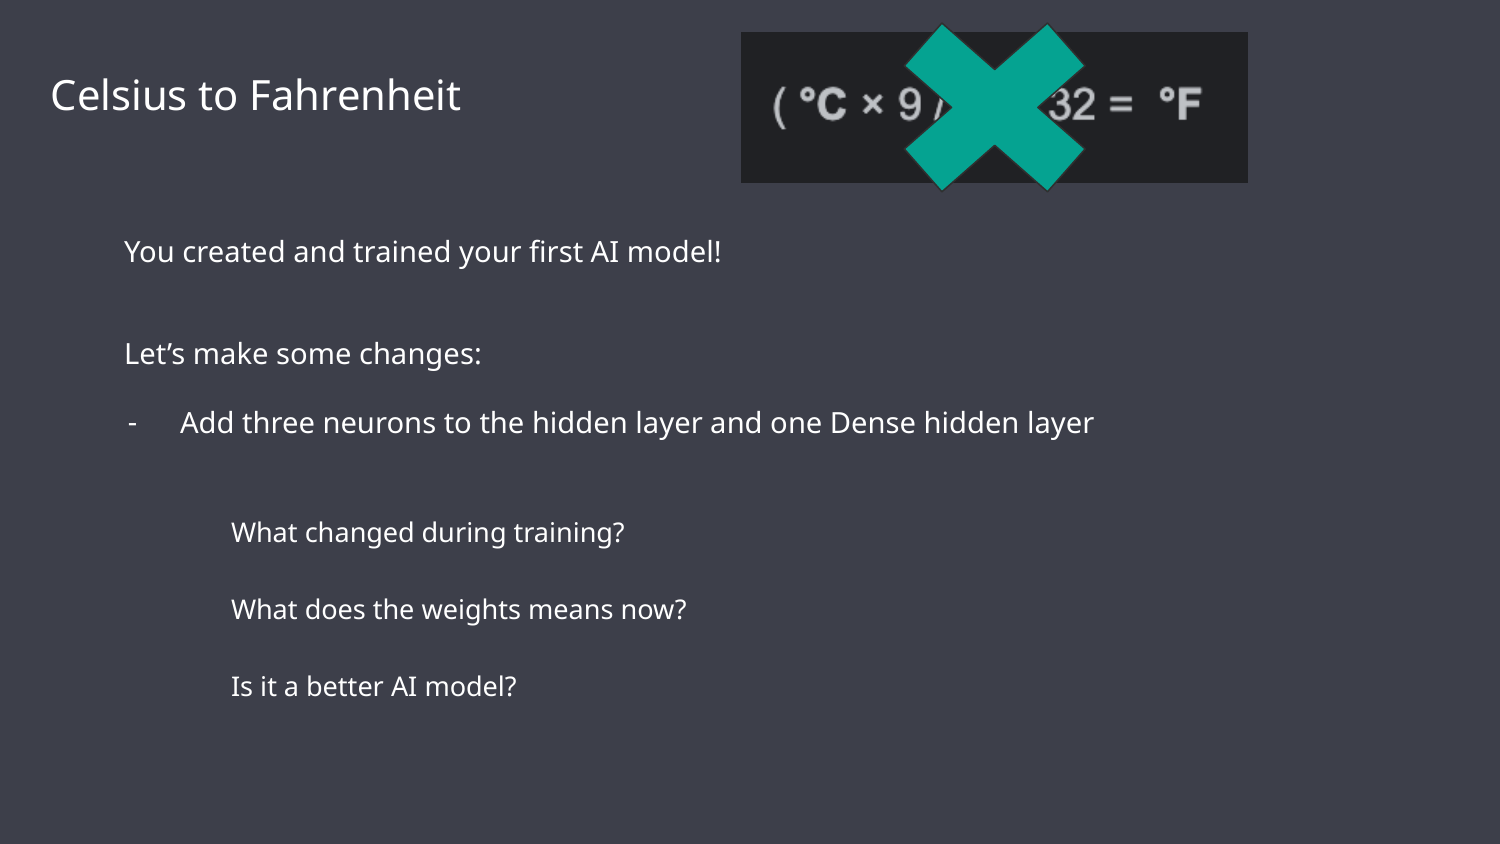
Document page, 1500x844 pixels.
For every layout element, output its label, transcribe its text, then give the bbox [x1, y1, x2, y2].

picture [954, 32, 1036, 68]
picture [954, 146, 1036, 183]
text_box [904, 23, 1086, 192]
text_box Is it a better AI model? [216, 654, 842, 721]
text_box You created and trained your first AI model! [109, 218, 949, 285]
text_box Add three neurons to the hidden layer and one Dense hidden layer [90, 388, 1362, 455]
picture [1039, 32, 1248, 183]
text_box What changed during training? [216, 500, 842, 566]
text_box What does the weights means now? [216, 577, 842, 643]
picture [741, 32, 950, 183]
text_box Celsius to Fahrenheit [35, 53, 741, 120]
text_box Let’s make some changes: [109, 320, 560, 386]
